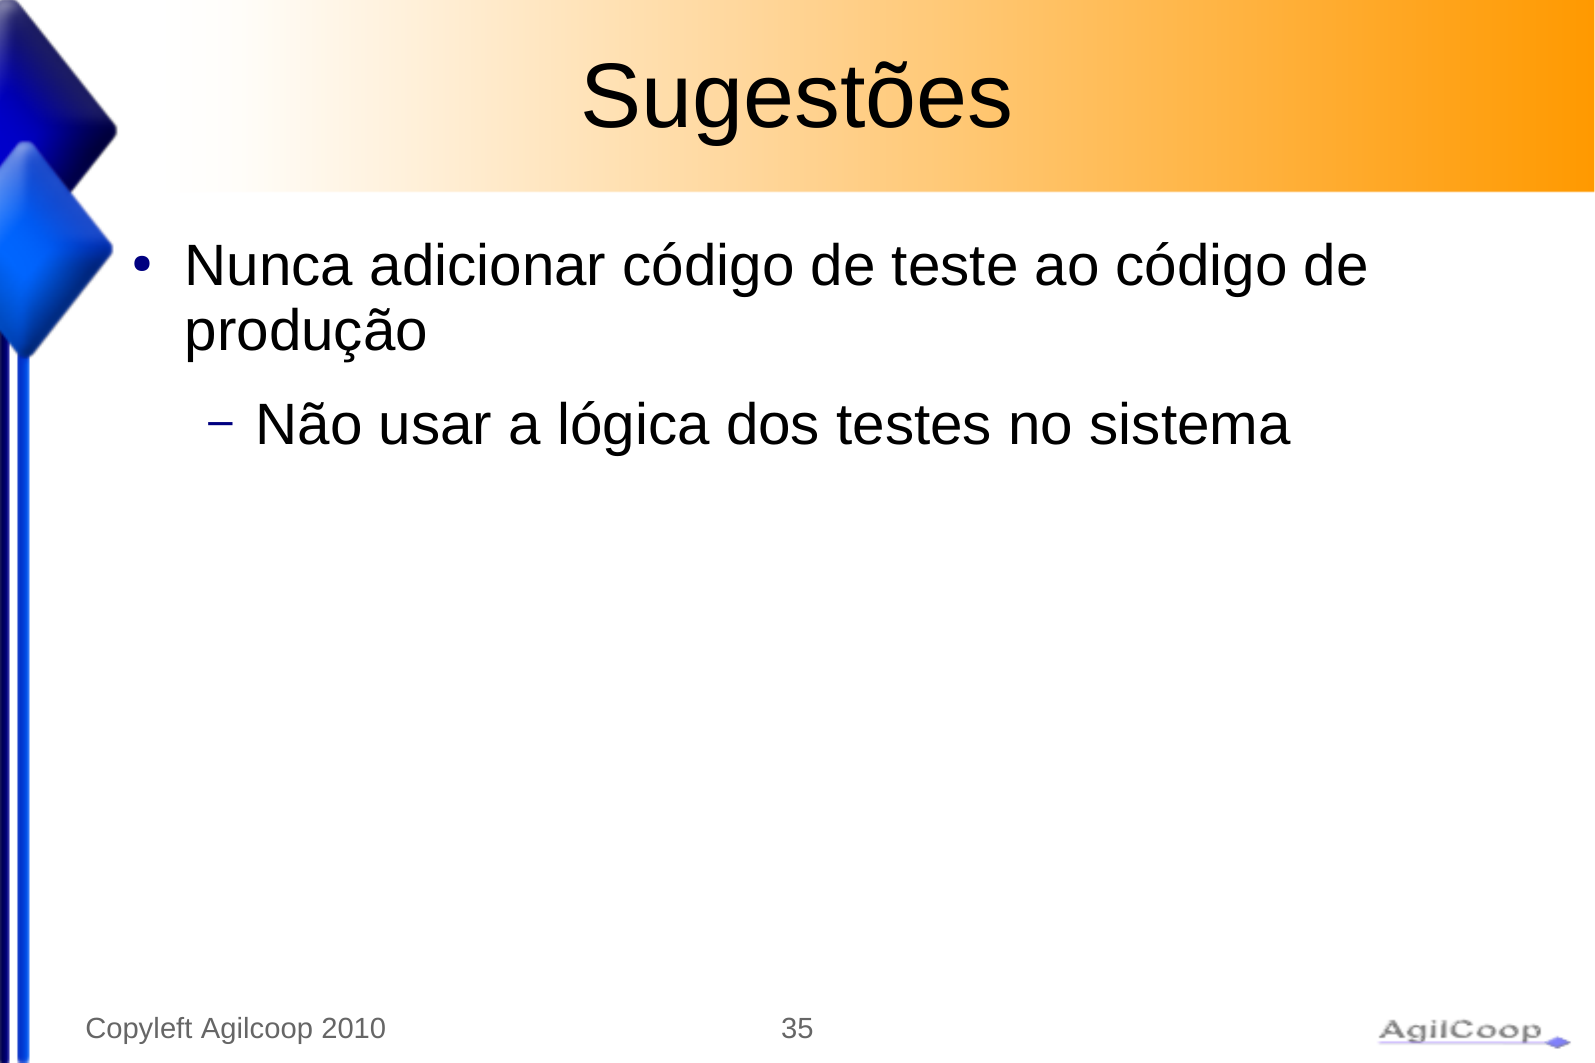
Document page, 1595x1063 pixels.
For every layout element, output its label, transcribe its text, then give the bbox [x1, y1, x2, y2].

picture [0, 0, 1595, 1063]
list Nunca adicionar código de teste ao código de produção Não usar a lógica dos testes no sistema [113, 232, 1549, 962]
title Sugestões [79, 6, 1515, 185]
